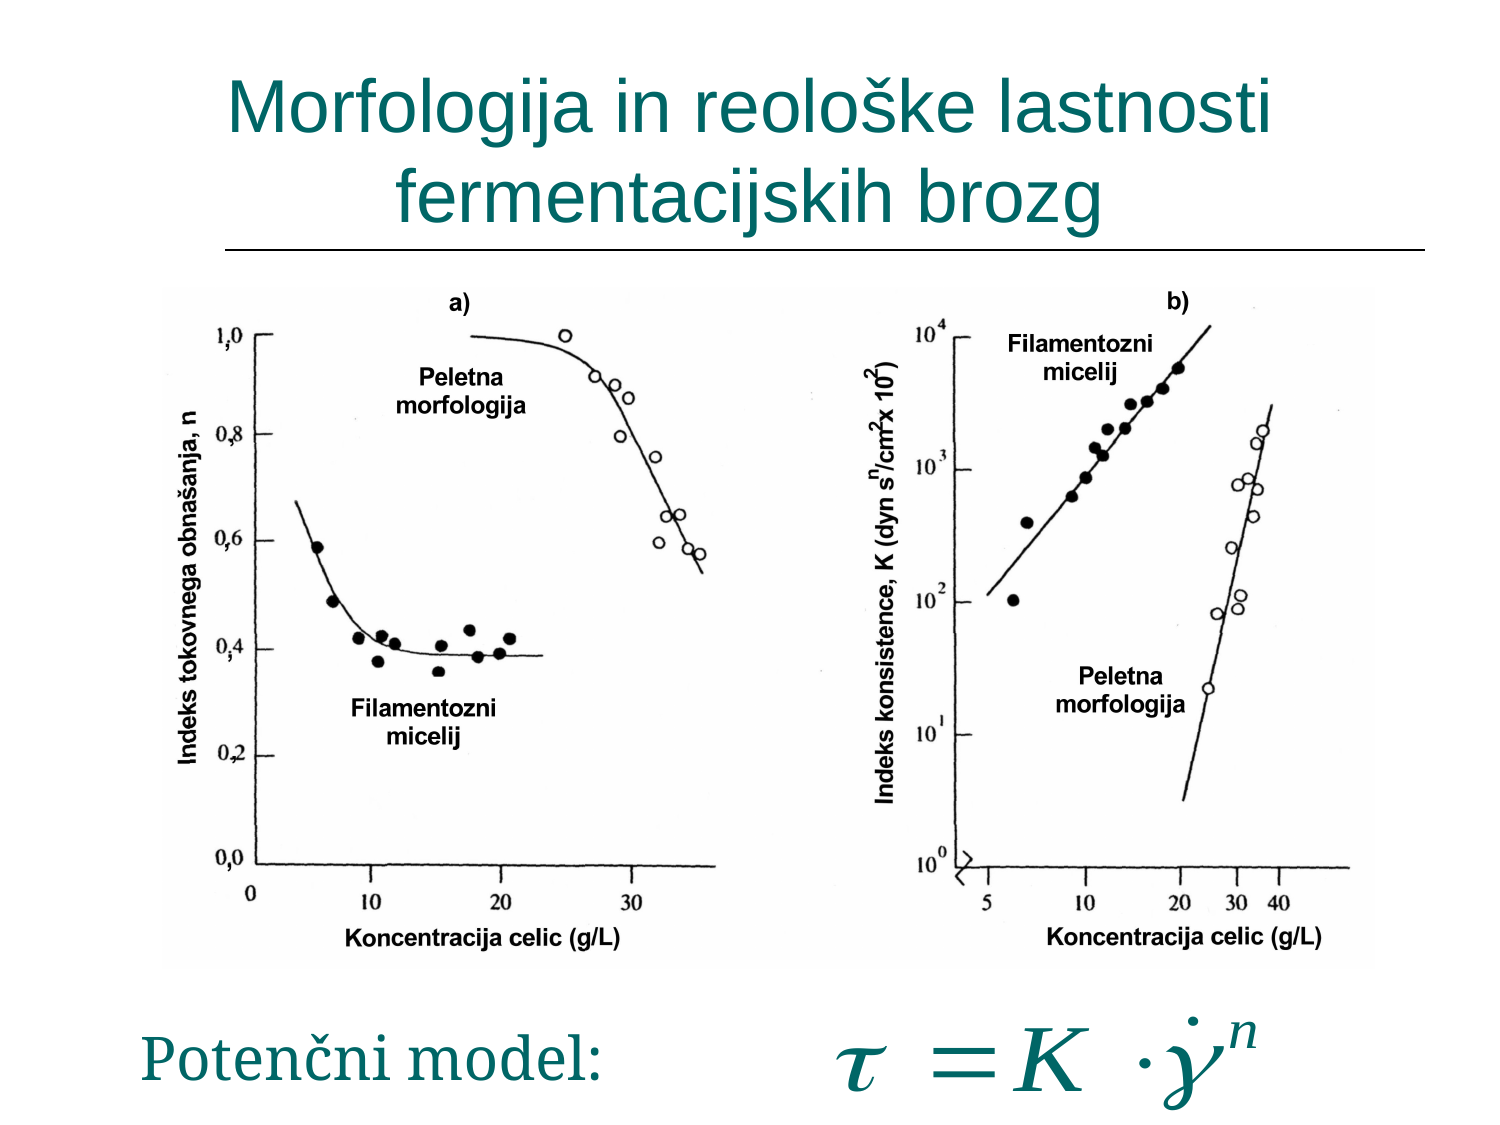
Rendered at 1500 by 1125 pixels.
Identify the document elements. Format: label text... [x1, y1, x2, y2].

title Morfologija in reološke lastnosti fermentacijskih brozg [75, 50, 1426, 246]
picture [162, 287, 1375, 969]
text_box Potenčni model: [125, 1012, 863, 1101]
text_box [825, 987, 1276, 1125]
